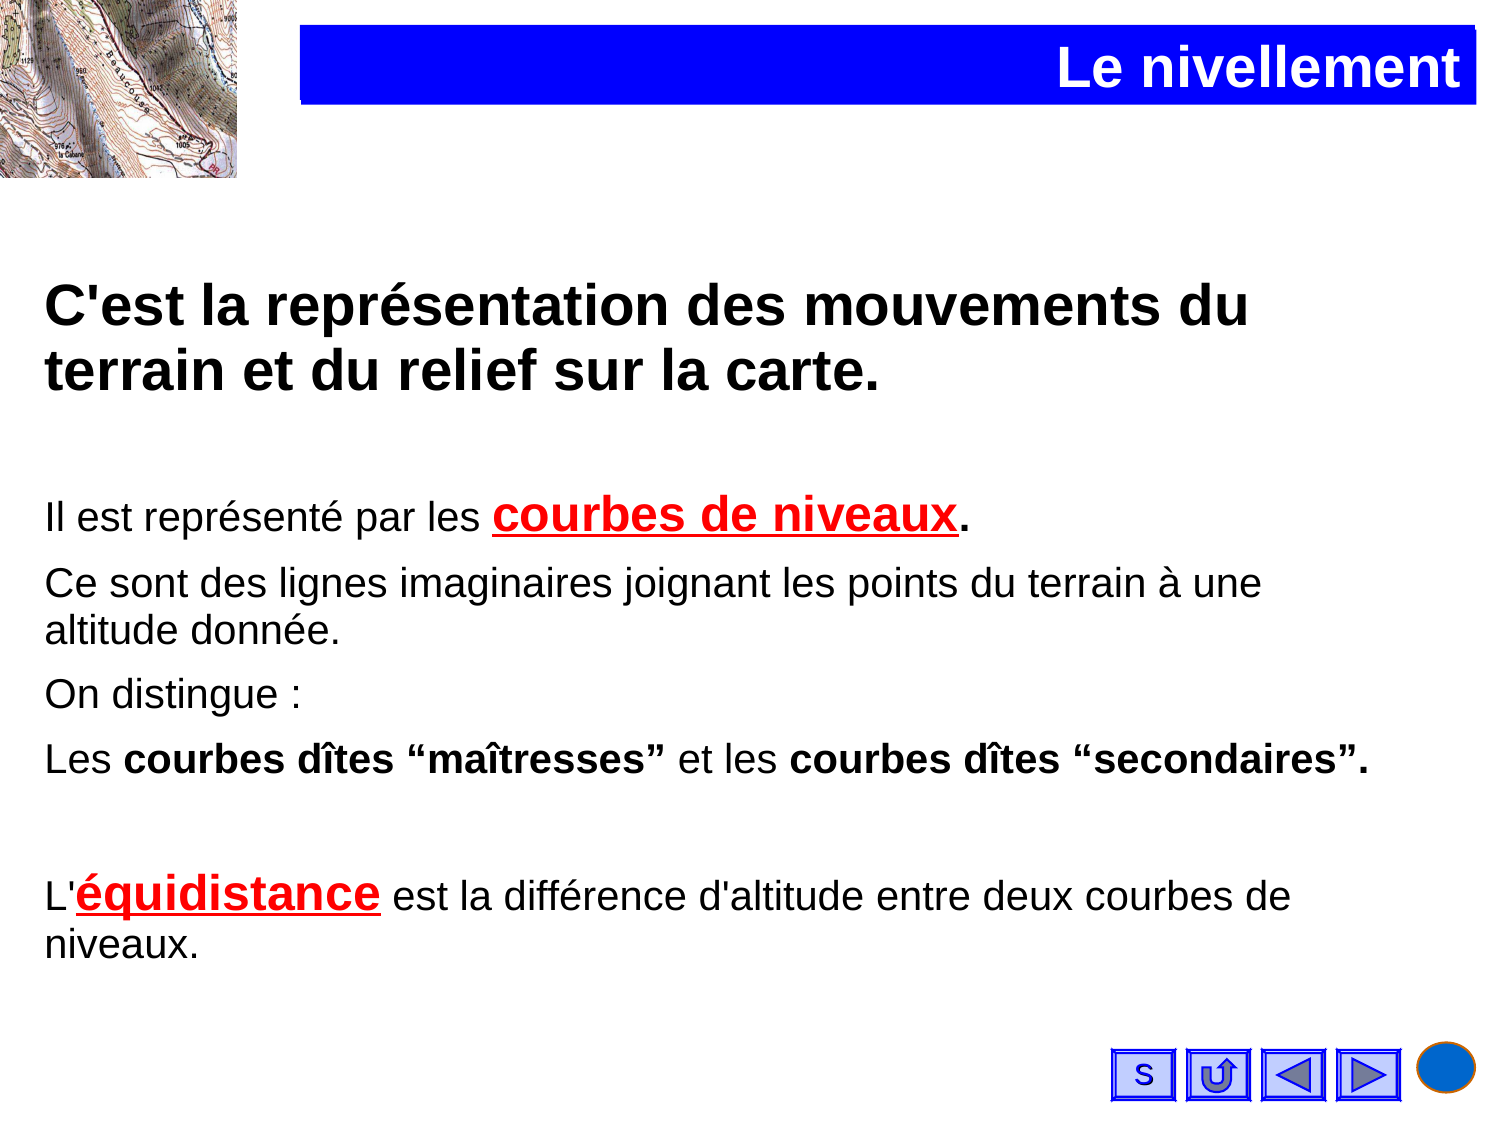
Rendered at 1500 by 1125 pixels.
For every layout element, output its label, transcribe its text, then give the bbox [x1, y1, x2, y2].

text_box [1417, 1042, 1476, 1093]
text_box C'est la représentation des mouvements du terrain et du relief sur la carte. Il est représenté par les courbes de niveaux. Ce sont des lignes imaginaires joignant les points du terrain à une altitude donnée. On distingue : Les courbes dîtes “maîtresses” et les courbes dîtes “secondaires”. L'équidistance est la différence d'altitude entre deux courbes de niveaux. [29, 265, 1418, 985]
picture [0, 0, 237, 178]
text_box Le nivellement [301, 29, 1477, 105]
